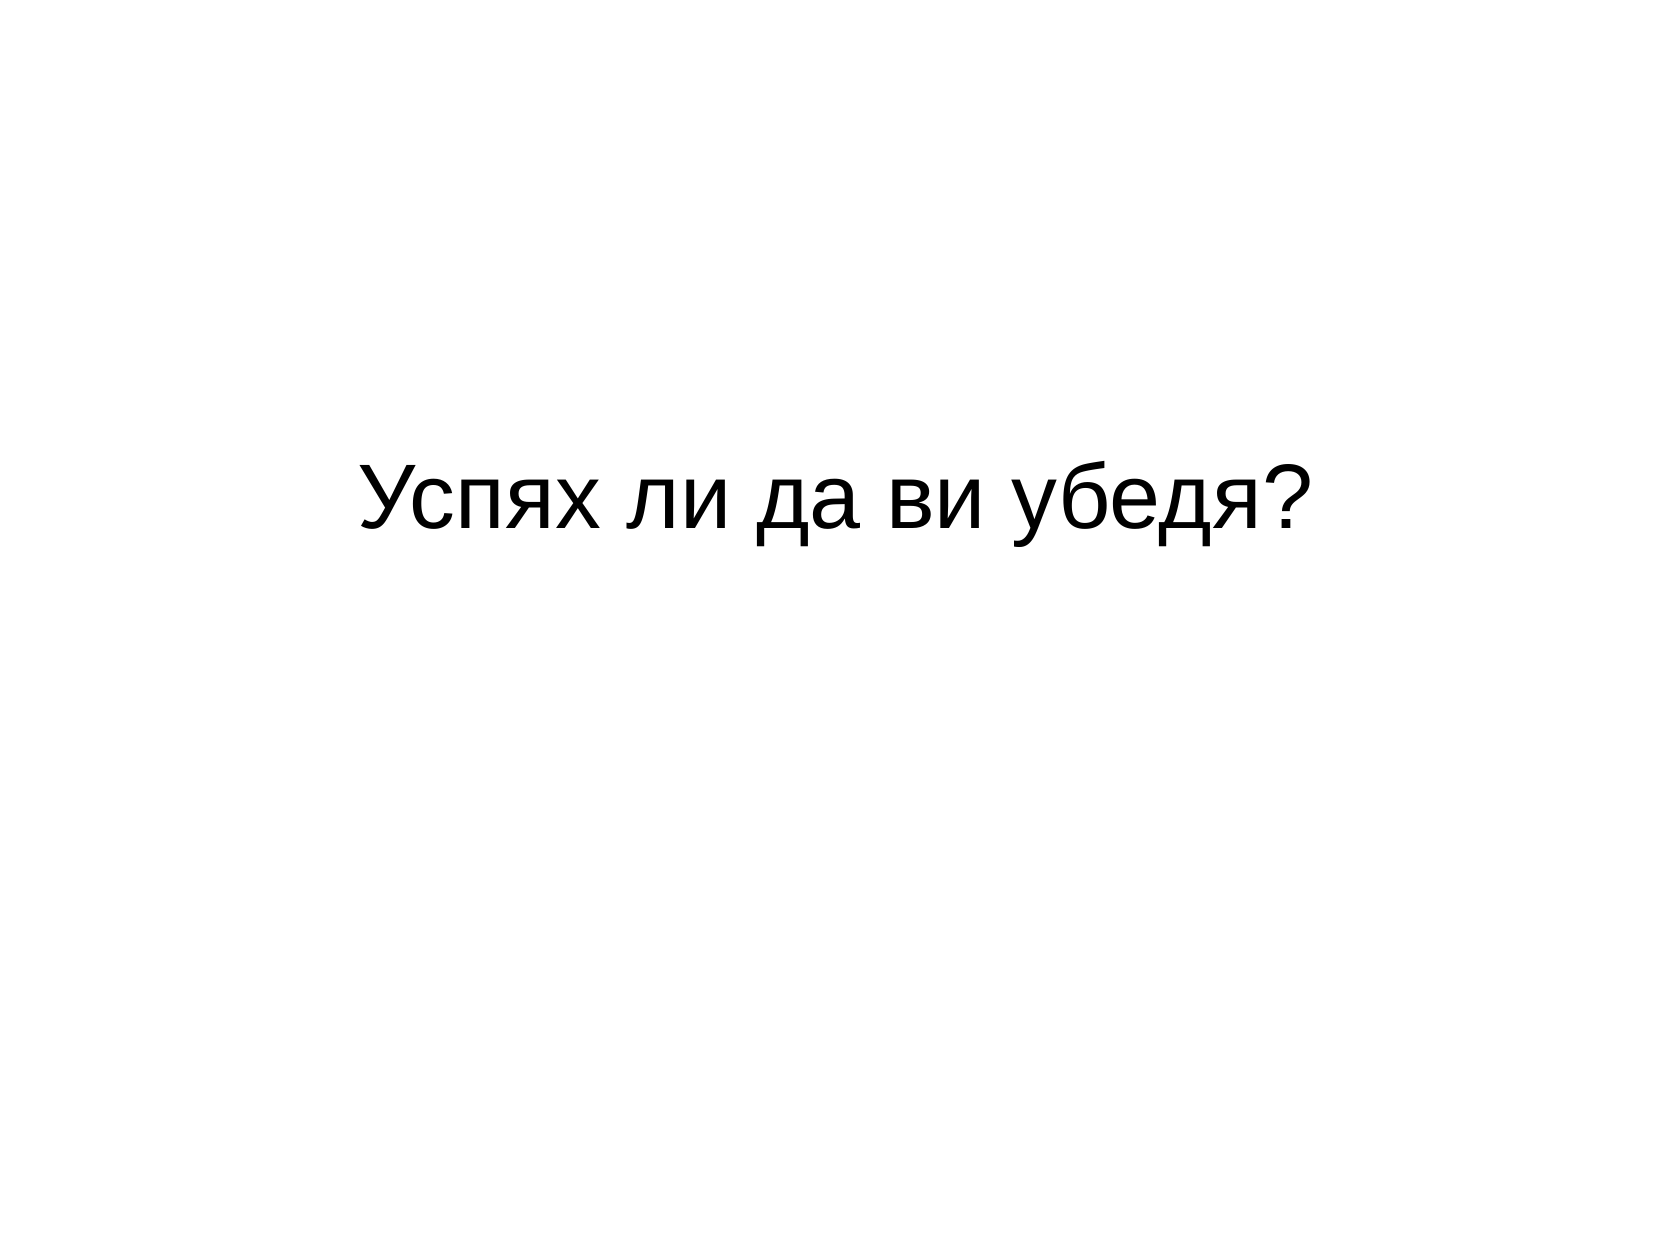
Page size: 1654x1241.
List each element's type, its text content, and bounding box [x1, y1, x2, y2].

title Успях ли да ви убедя? [56, 392, 1546, 601]
